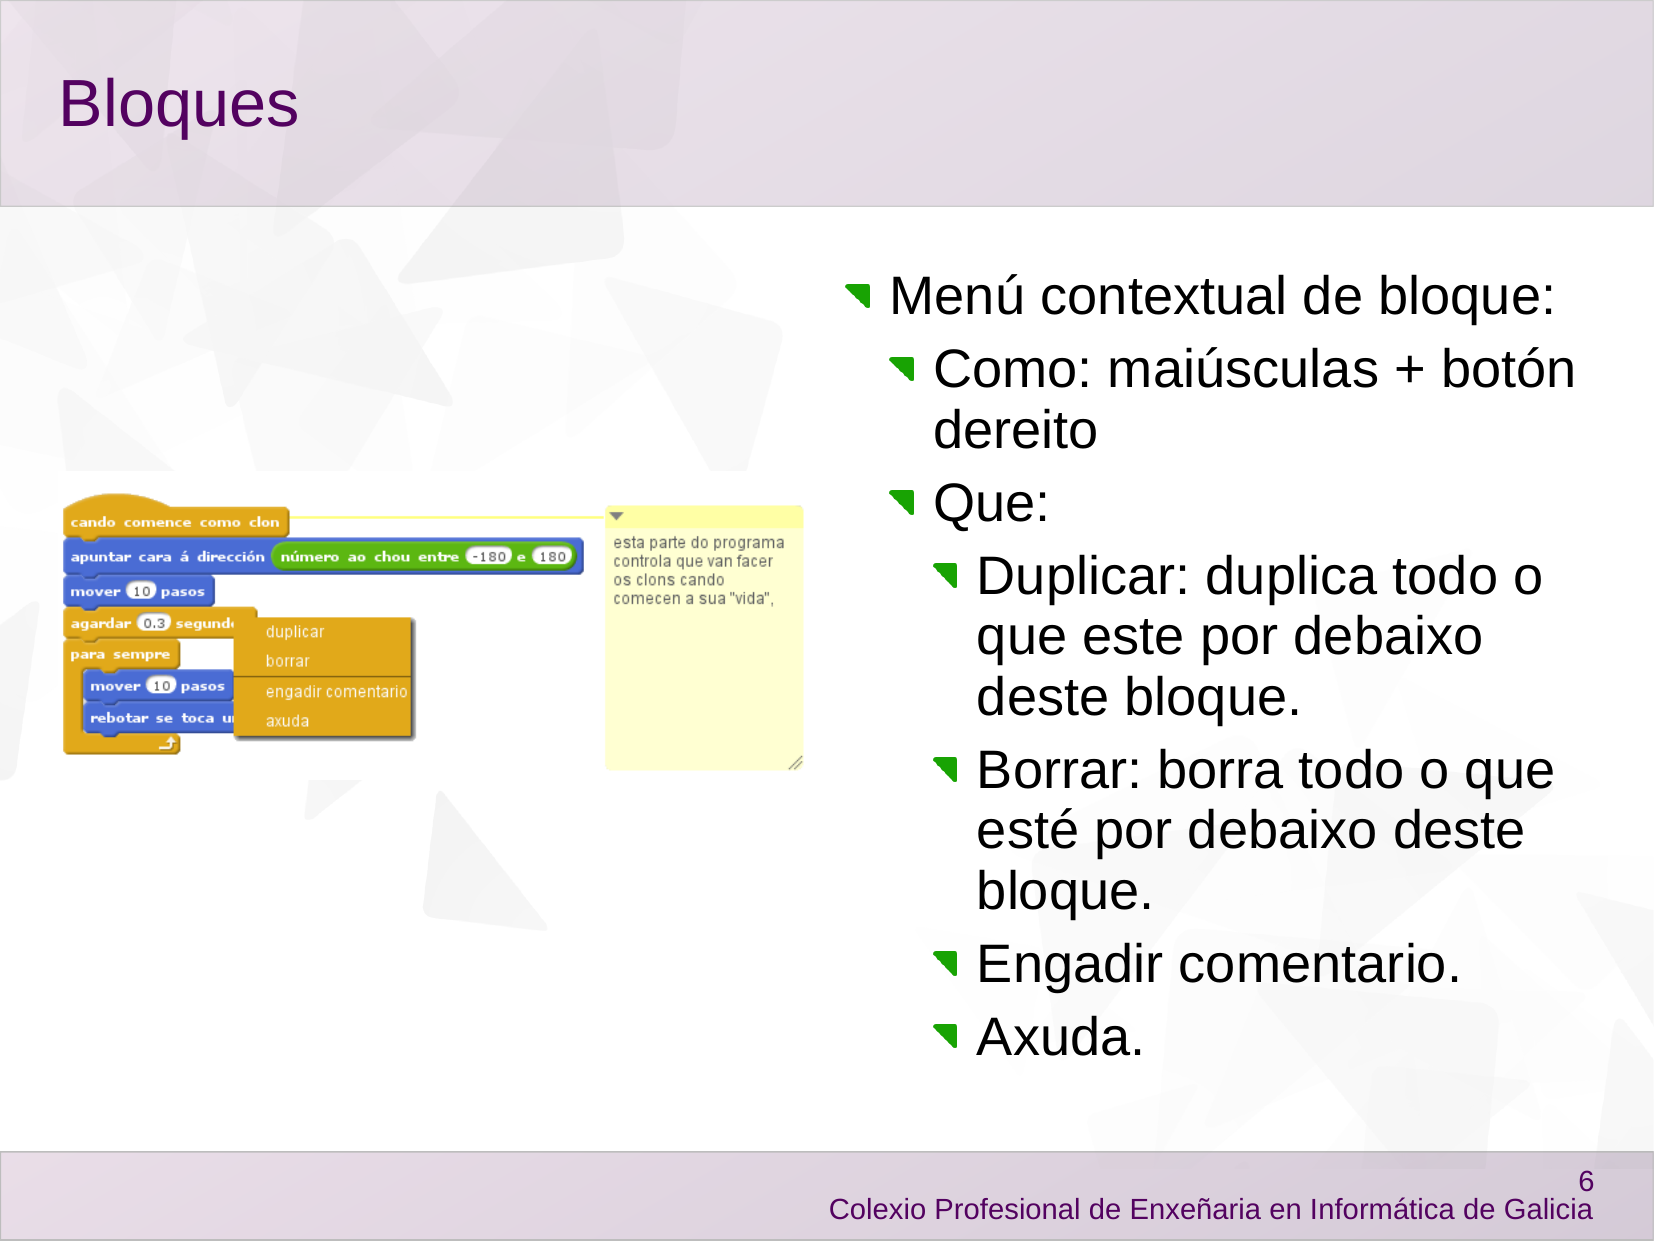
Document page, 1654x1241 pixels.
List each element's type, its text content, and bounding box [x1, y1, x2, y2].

list Menú contextual de bloque: Como: maiúsculas + botón dereito Que: Duplicar: duplica todo o que este por debaixo deste bloque. Borrar: borra todo o que esté por debaixo deste bloque. Engadir comentario. Axuda. [845, 265, 1596, 1070]
picture [0, 0, 809, 931]
title Bloques [59, 29, 1595, 178]
picture [915, 548, 1654, 1169]
